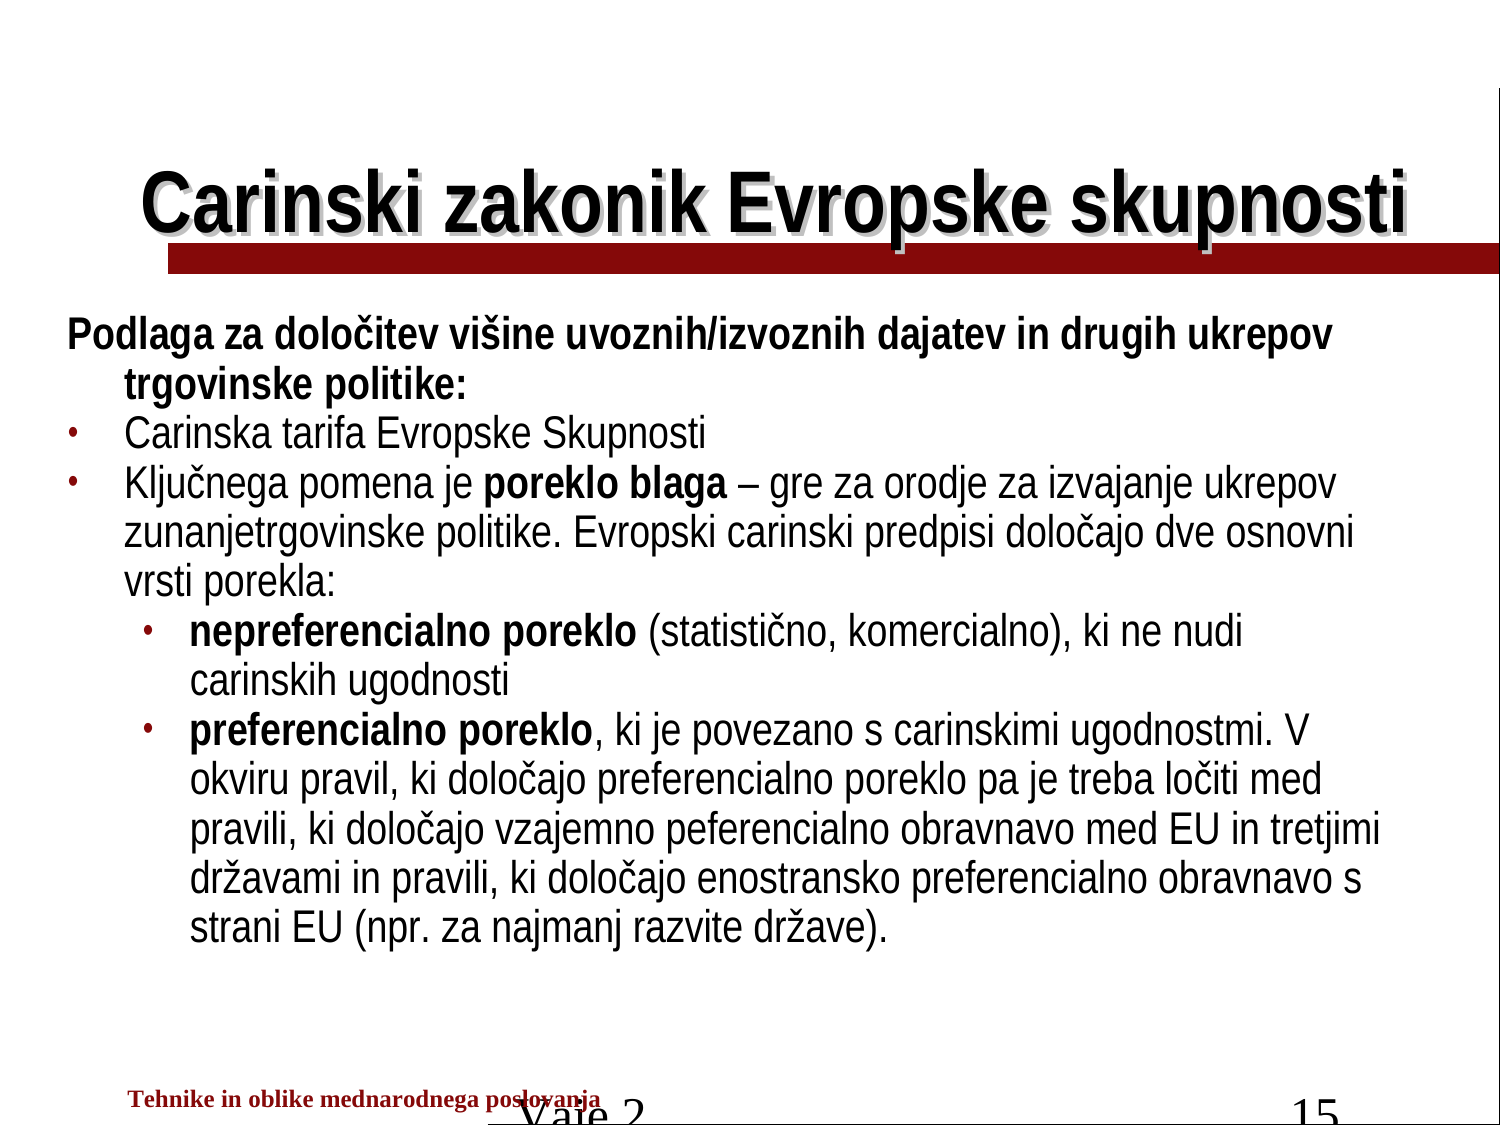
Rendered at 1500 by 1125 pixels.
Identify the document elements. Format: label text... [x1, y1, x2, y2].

title Carinski zakonik Evropske skupnosti [81, 122, 1470, 273]
list Podlaga za določitev višine uvoznih/izvoznih dajatev in drugih ukrepov trgovinske politike: Carinska tarifa Evropske Skupnosti Ključnega pomena je poreklo blaga – gre za orodje za izvajanje ukrepov zunanjetrgovinske politike. Evropski carinski predpisi določajo dve osnovni vrsti porekla: nepreferencialno poreklo (statistično, komercialno), ki ne nudi carinskih ugodnosti preferencialno poreklo, ki je povezano s carinskimi ugodnostmi. V okviru pravil, ki določajo preferencialno poreklo pa je treba ločiti med pravili, ki določajo vzajemno peferencialno obravnavo med EU in tretjimi državami in pravili, ki določajo enostransko preferencialno obravnavo s strani EU (npr. za najmanj razvite države). [53, 302, 1410, 1072]
